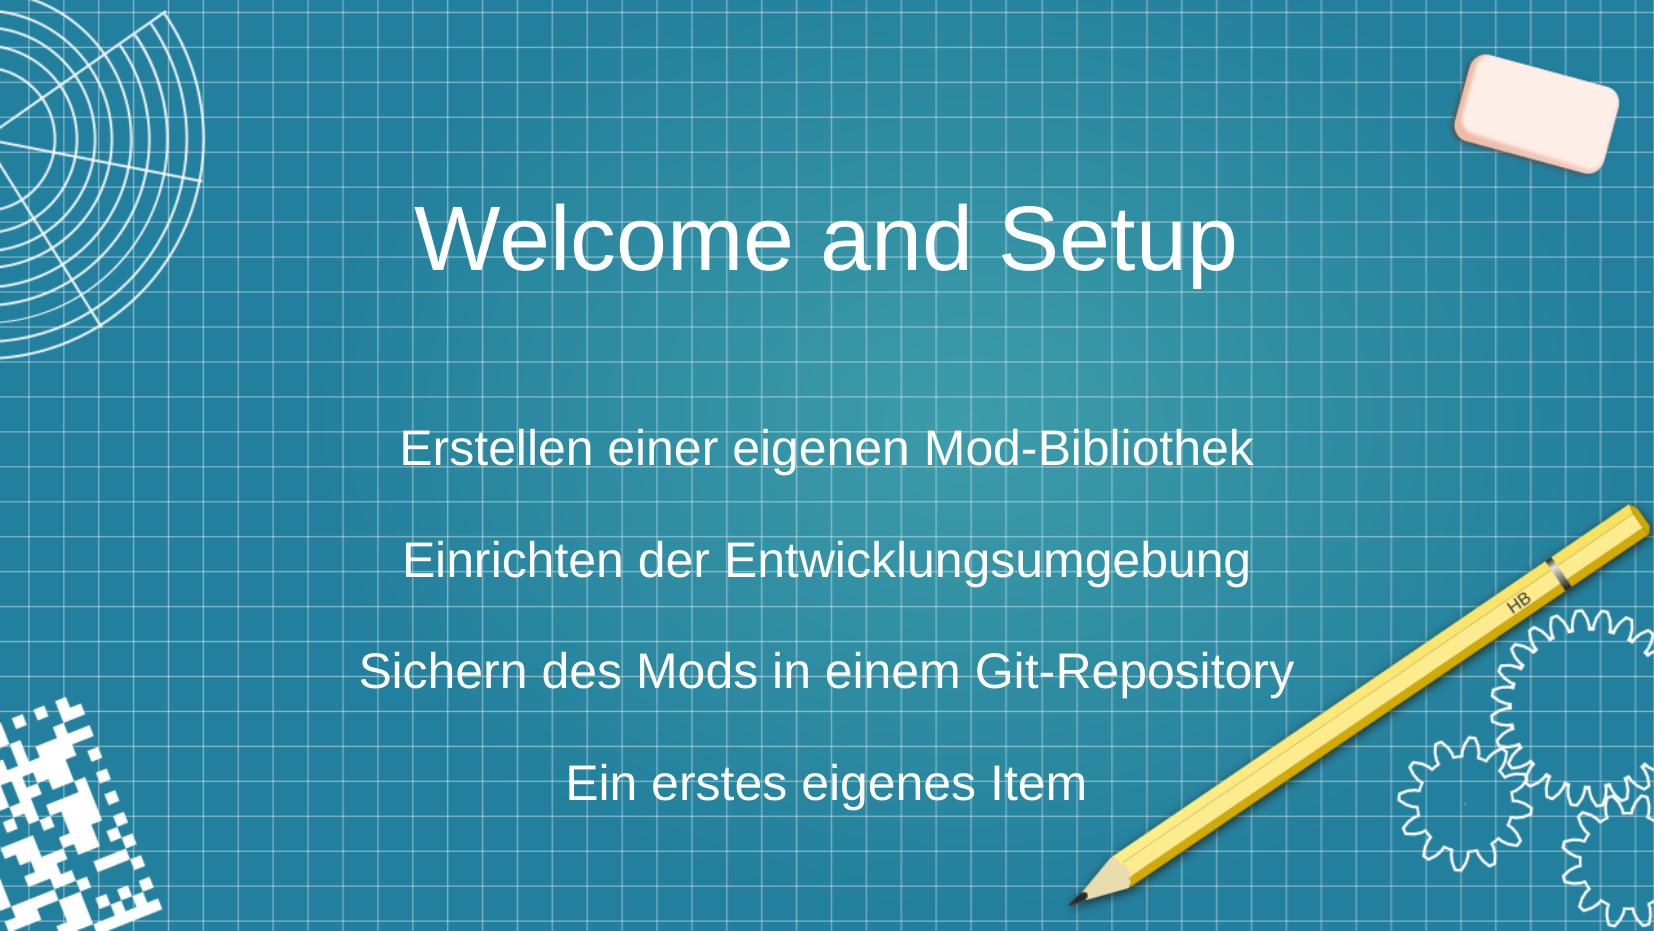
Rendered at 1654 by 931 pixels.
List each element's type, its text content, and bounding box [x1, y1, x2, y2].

picture [0, 0, 1654, 931]
title Welcome and Setup [82, 132, 1571, 346]
subtitle Erstellen einer eigenen Mod-Bibliothek Einrichten der Entwicklungsumgebung Sichern des Mods in einem Git-Repository Ein erstes eigenes Item [82, 389, 1571, 842]
